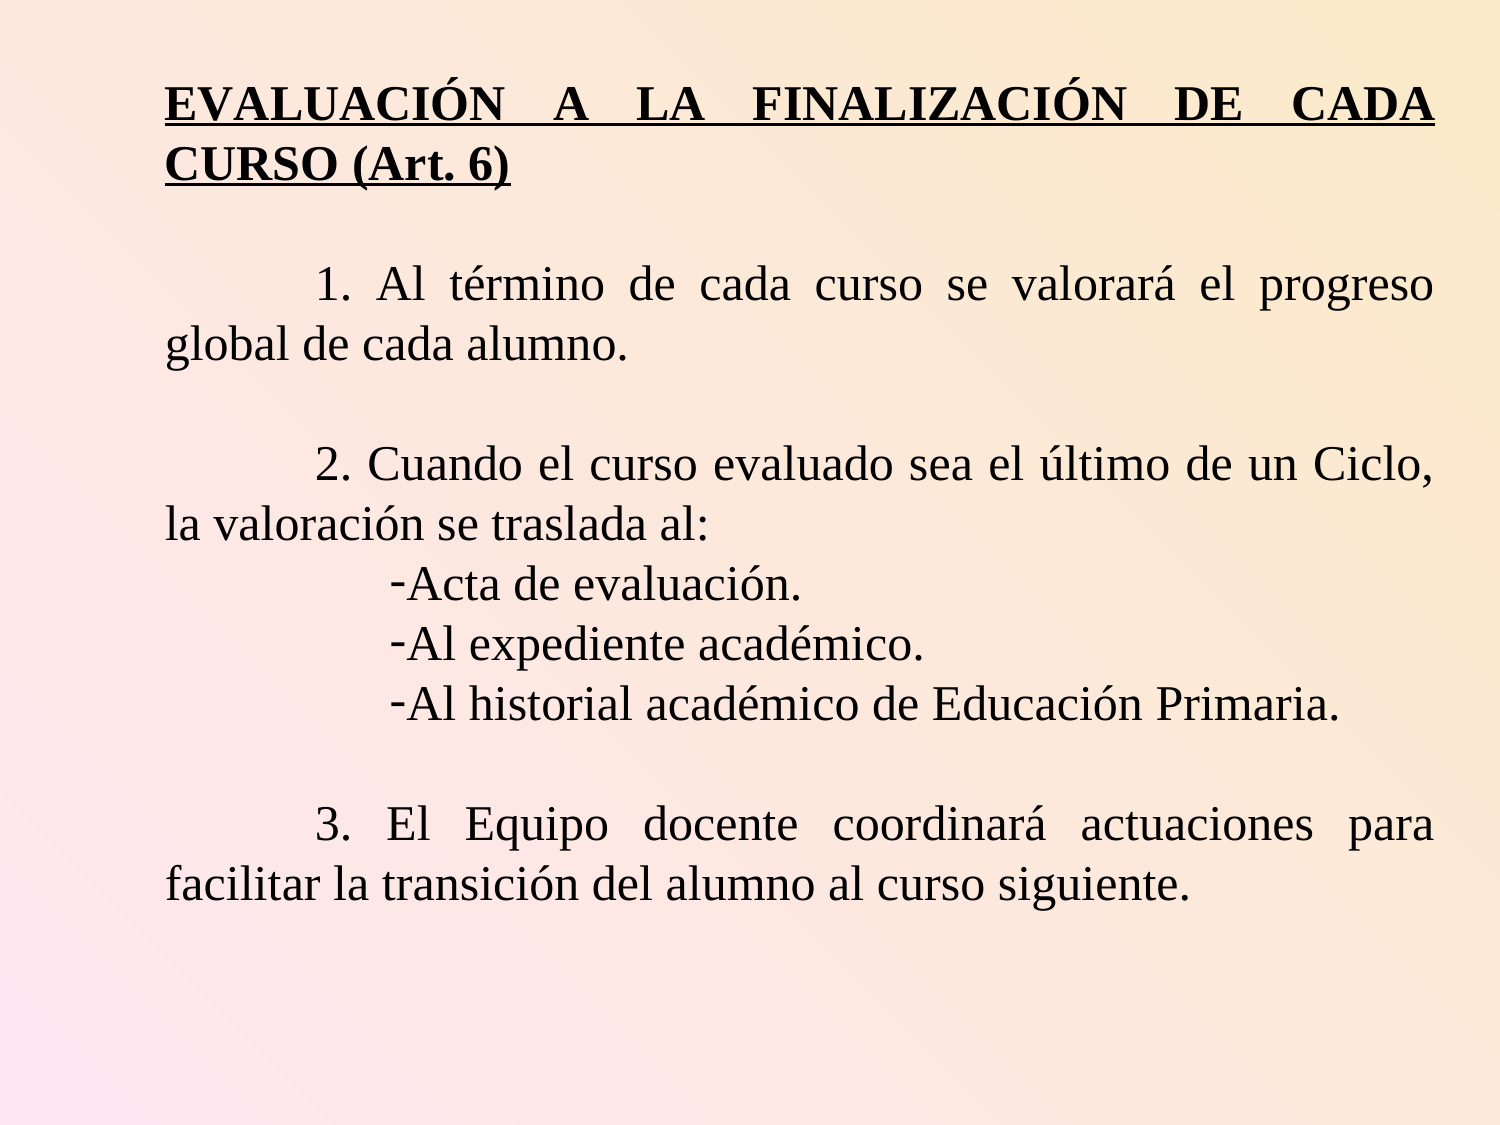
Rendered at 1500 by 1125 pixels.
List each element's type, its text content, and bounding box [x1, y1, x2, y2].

text_box EVALUACIÓN A LA FINALIZACIÓN DE CADA CURSO (Art. 6) 1. Al término de cada curso se valorará el progreso global de cada alumno. 2. Cuando el curso evaluado sea el último de un Ciclo, la valoración se traslada al: Acta de evaluación. Al expediente académico. Al historial académico de Educación Primaria. 3. El Equipo docente coordinará actuaciones para facilitar la transición del alumno al curso siguiente. [149, 62, 1450, 1010]
